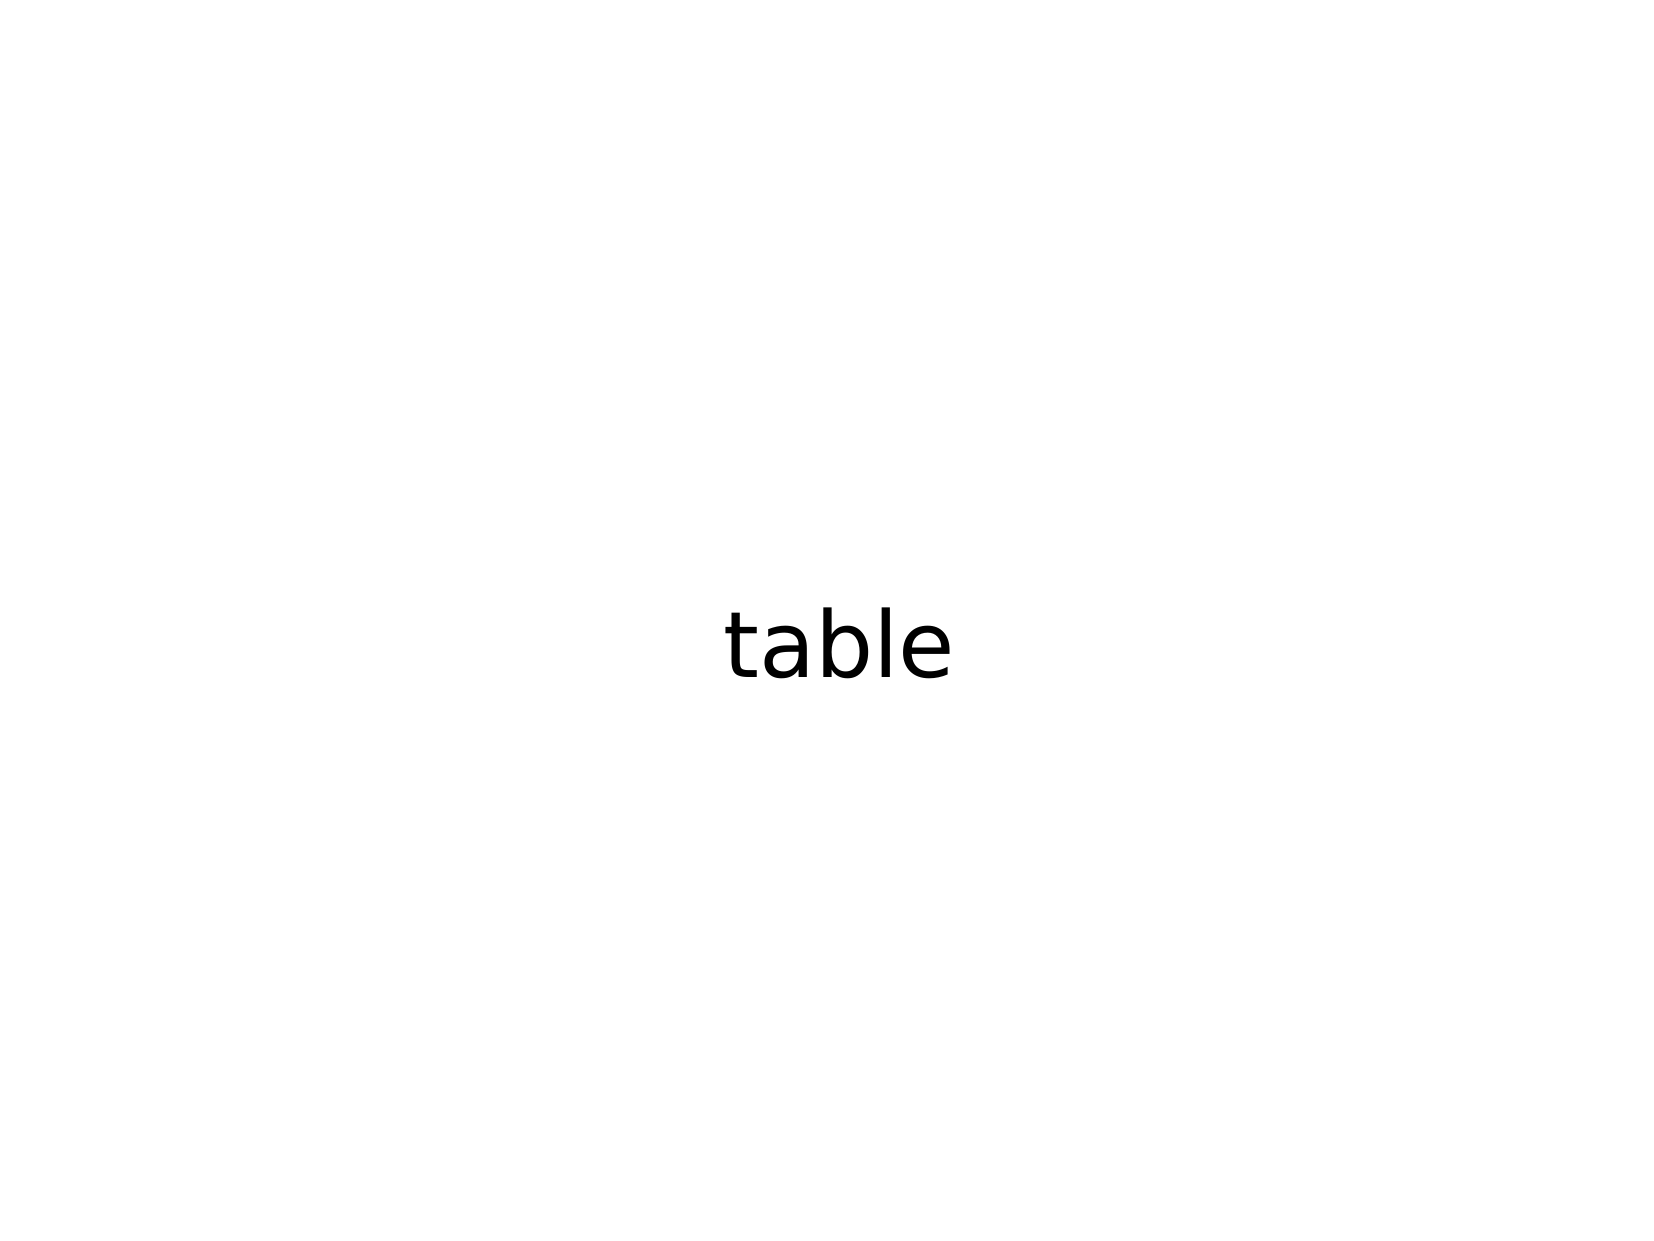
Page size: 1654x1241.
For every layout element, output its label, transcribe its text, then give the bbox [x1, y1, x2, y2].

subtitle table [82, 273, 1565, 1126]
